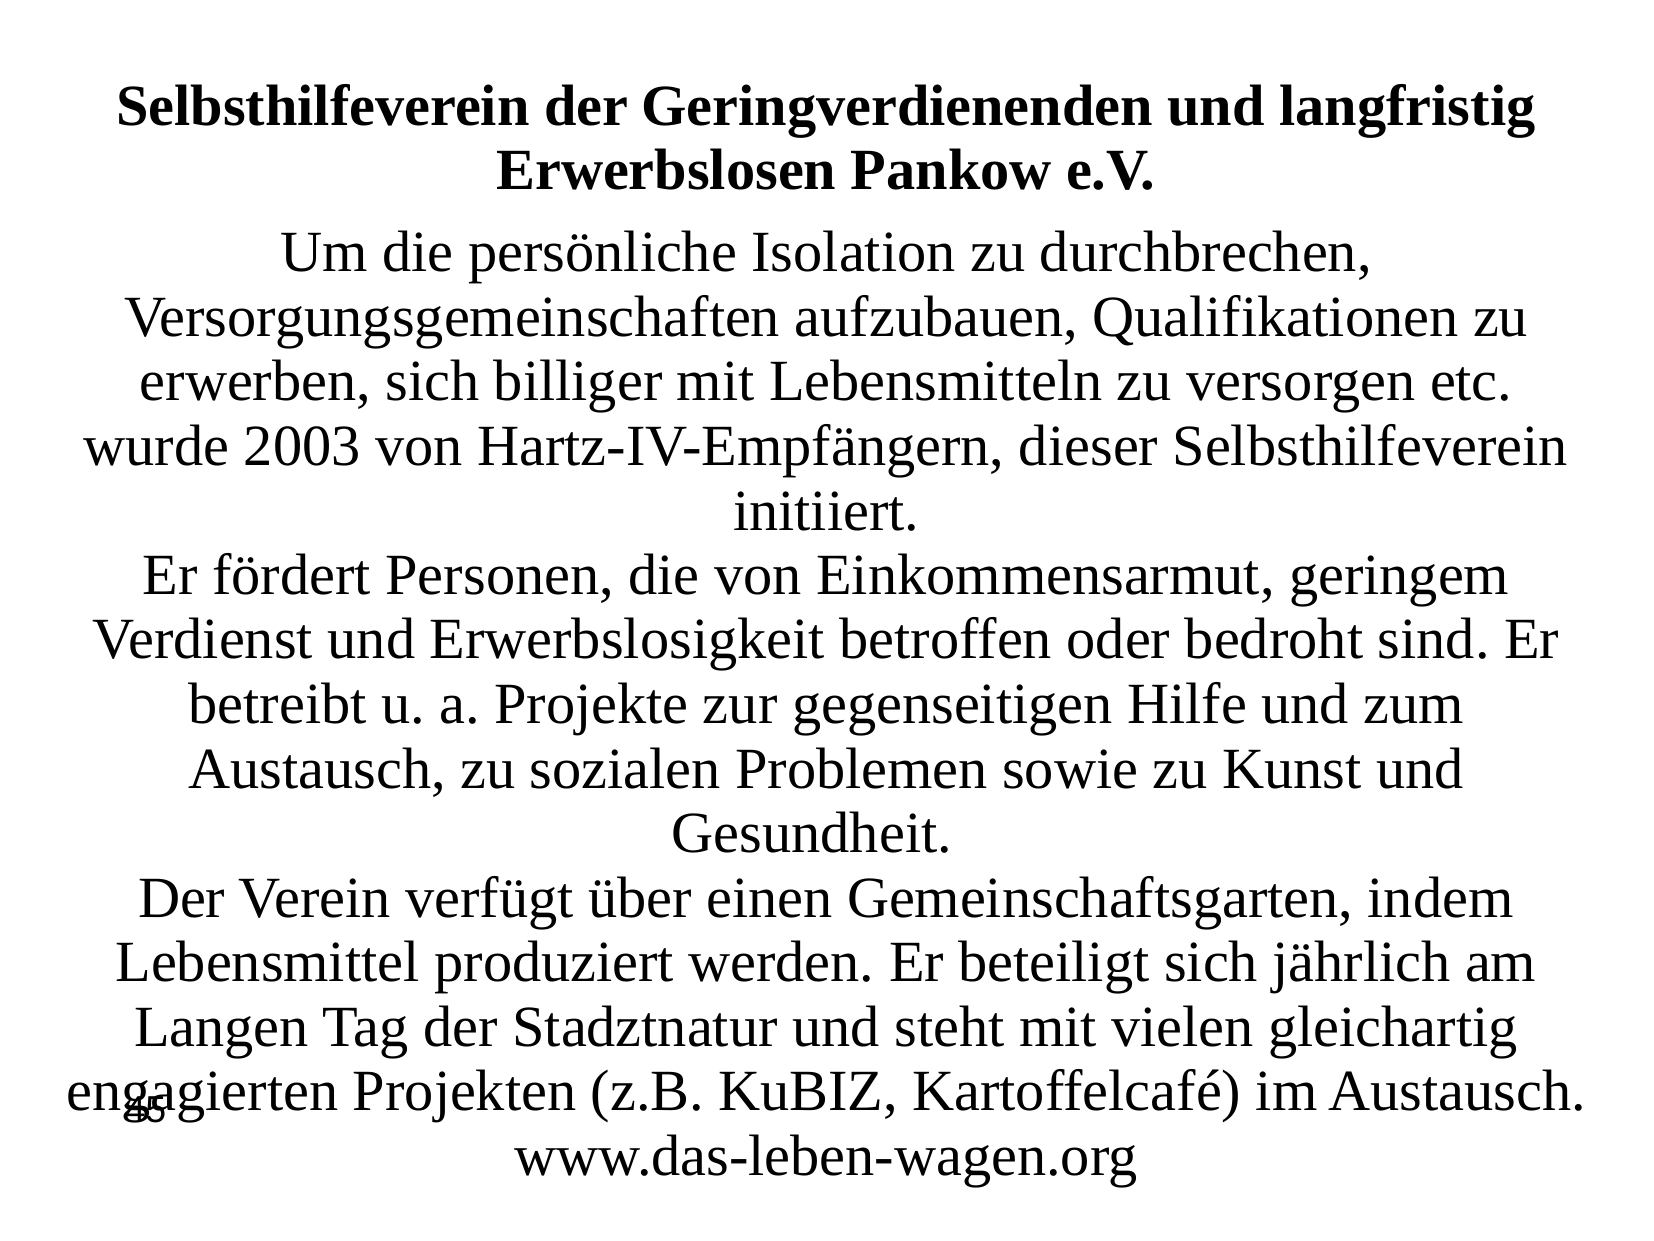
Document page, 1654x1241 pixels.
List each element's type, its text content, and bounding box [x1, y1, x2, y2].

text_box <Nummer> [109, 1080, 328, 1151]
text_box Selbsthilfeverein der Geringverdienenden und langfristig Erwerbslosen Pankow e.V. Um die persönliche Isolation zu durchbrechen, Versorgungsgemeinschaften aufzubauen, Qualifikationen zu erwerben, sich billiger mit Lebensmitteln zu versorgen etc. wurde 2003 von Hartz-IV-Empfängern, dieser Selbsthilfeverein initiiert. Er fördert Personen, die von Einkommensarmut, geringem Verdienst und Erwerbslosigkeit betroffen oder bedroht sind. Er betreibt u. a. Projekte zur gegenseitigen Hilfe und zum Austausch, zu sozialen Problemen sowie zu Kunst und Gesundheit. Der Verein verfügt über einen Gemeinschaftsgarten, indem Lebensmittel produziert werden. Er beteiligt sich jährlich am Langen Tag der Stadztnatur und steht mit vielen gleichartig engagierten Projekten (z.B. KuBIZ, Kartoffelcafé) im Austausch. www.das-leben-wagen.org [51, 65, 1602, 1196]
